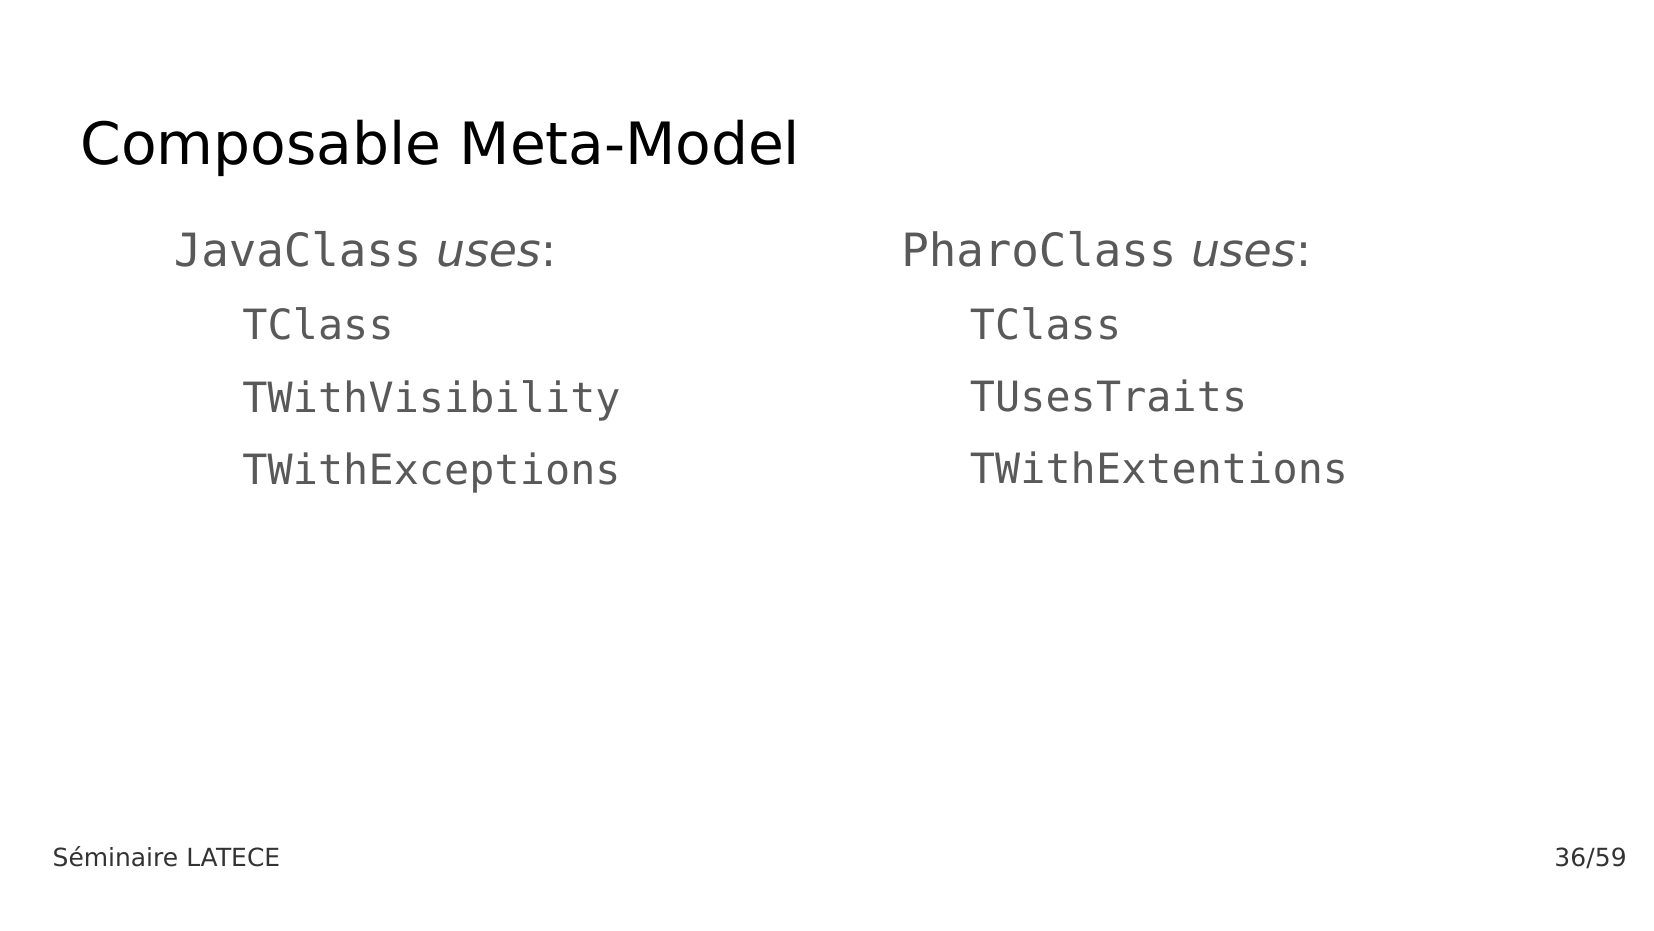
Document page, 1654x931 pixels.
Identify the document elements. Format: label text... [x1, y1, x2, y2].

list JavaClass uses: TClass TWithVisibility TWithExceptions [157, 223, 851, 797]
list PharoClass uses: TClass TUsesTraits TWithExtentions [885, 223, 1579, 797]
title Composable Meta-Model [80, 97, 1479, 192]
